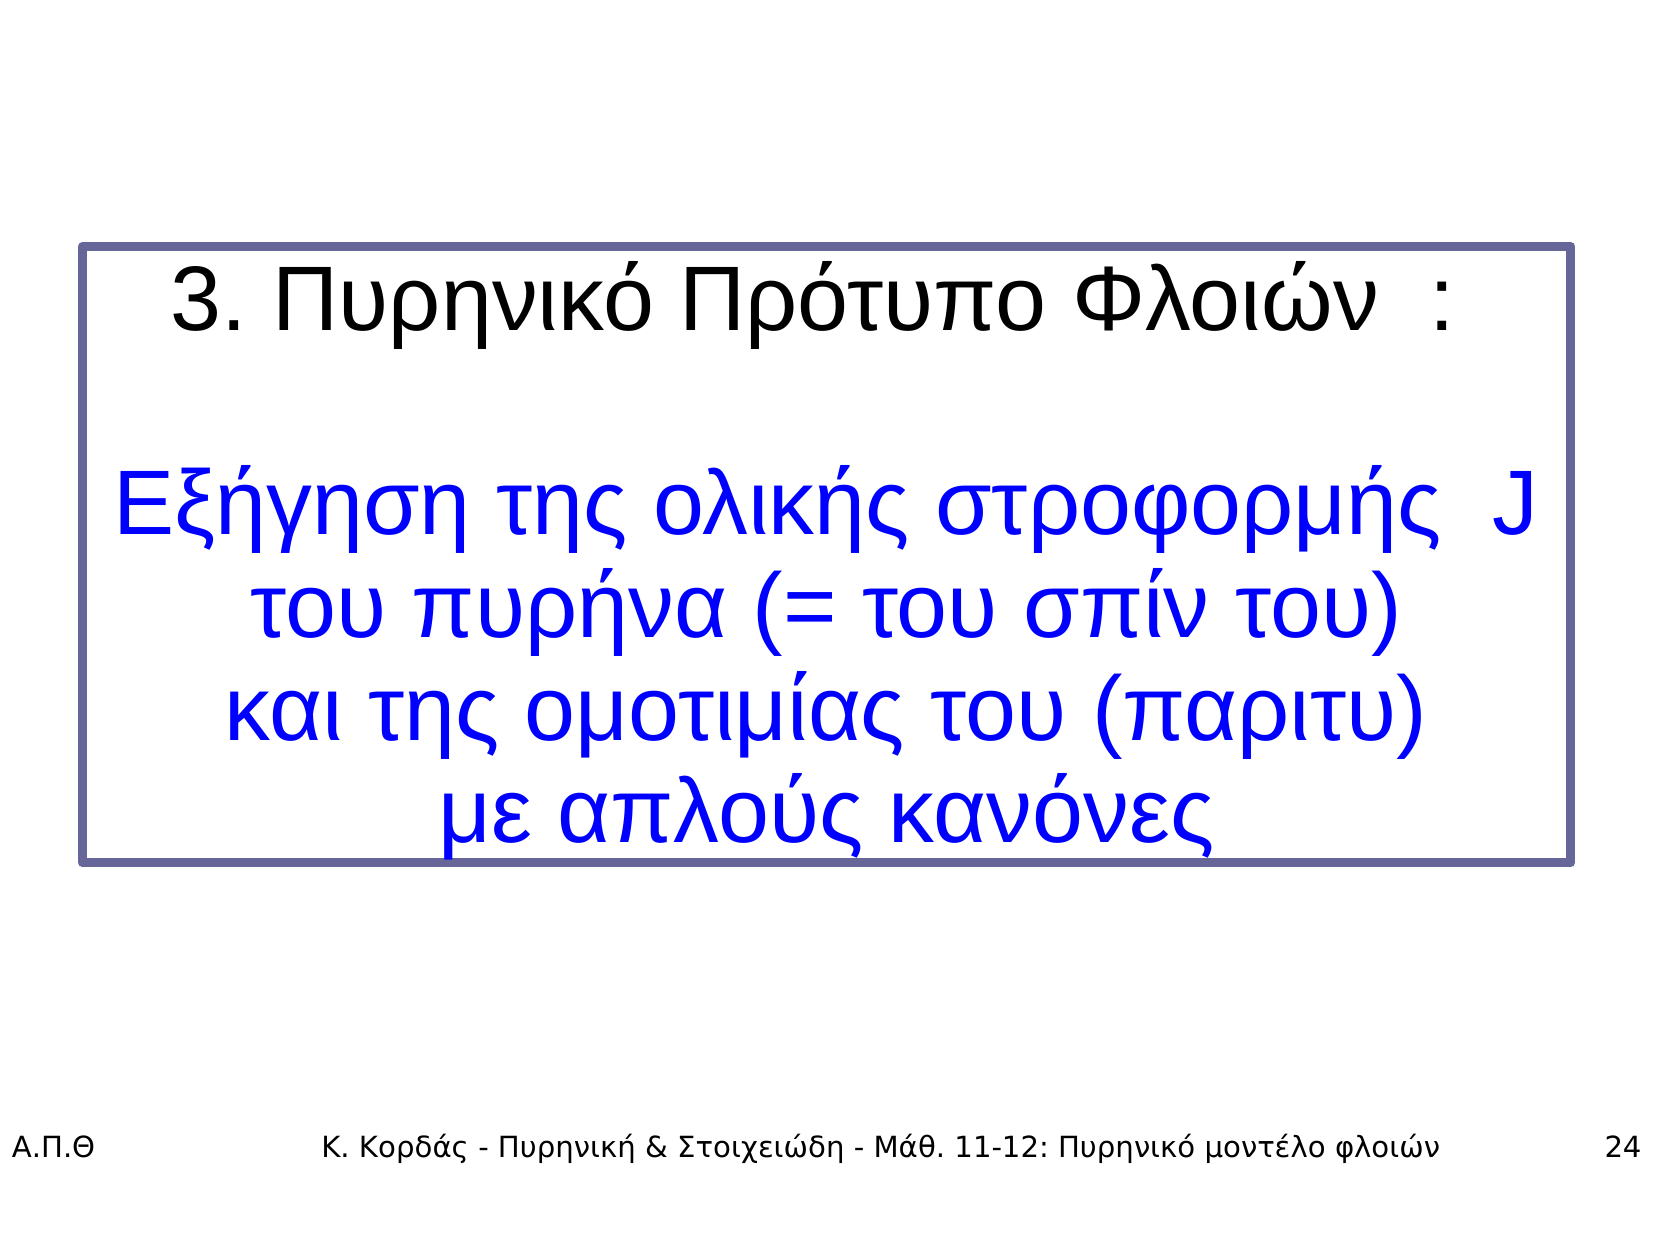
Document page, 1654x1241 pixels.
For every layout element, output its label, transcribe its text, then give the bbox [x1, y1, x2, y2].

title 3. Πυρηνικό Πρότυπο Φλοιών : Εξήγηση της ολικής στροφορμής J του πυρήνα (= του σπίν του) και της ομοτιμίας του (παριτυ) με απλούς κανόνες [82, 246, 1571, 863]
